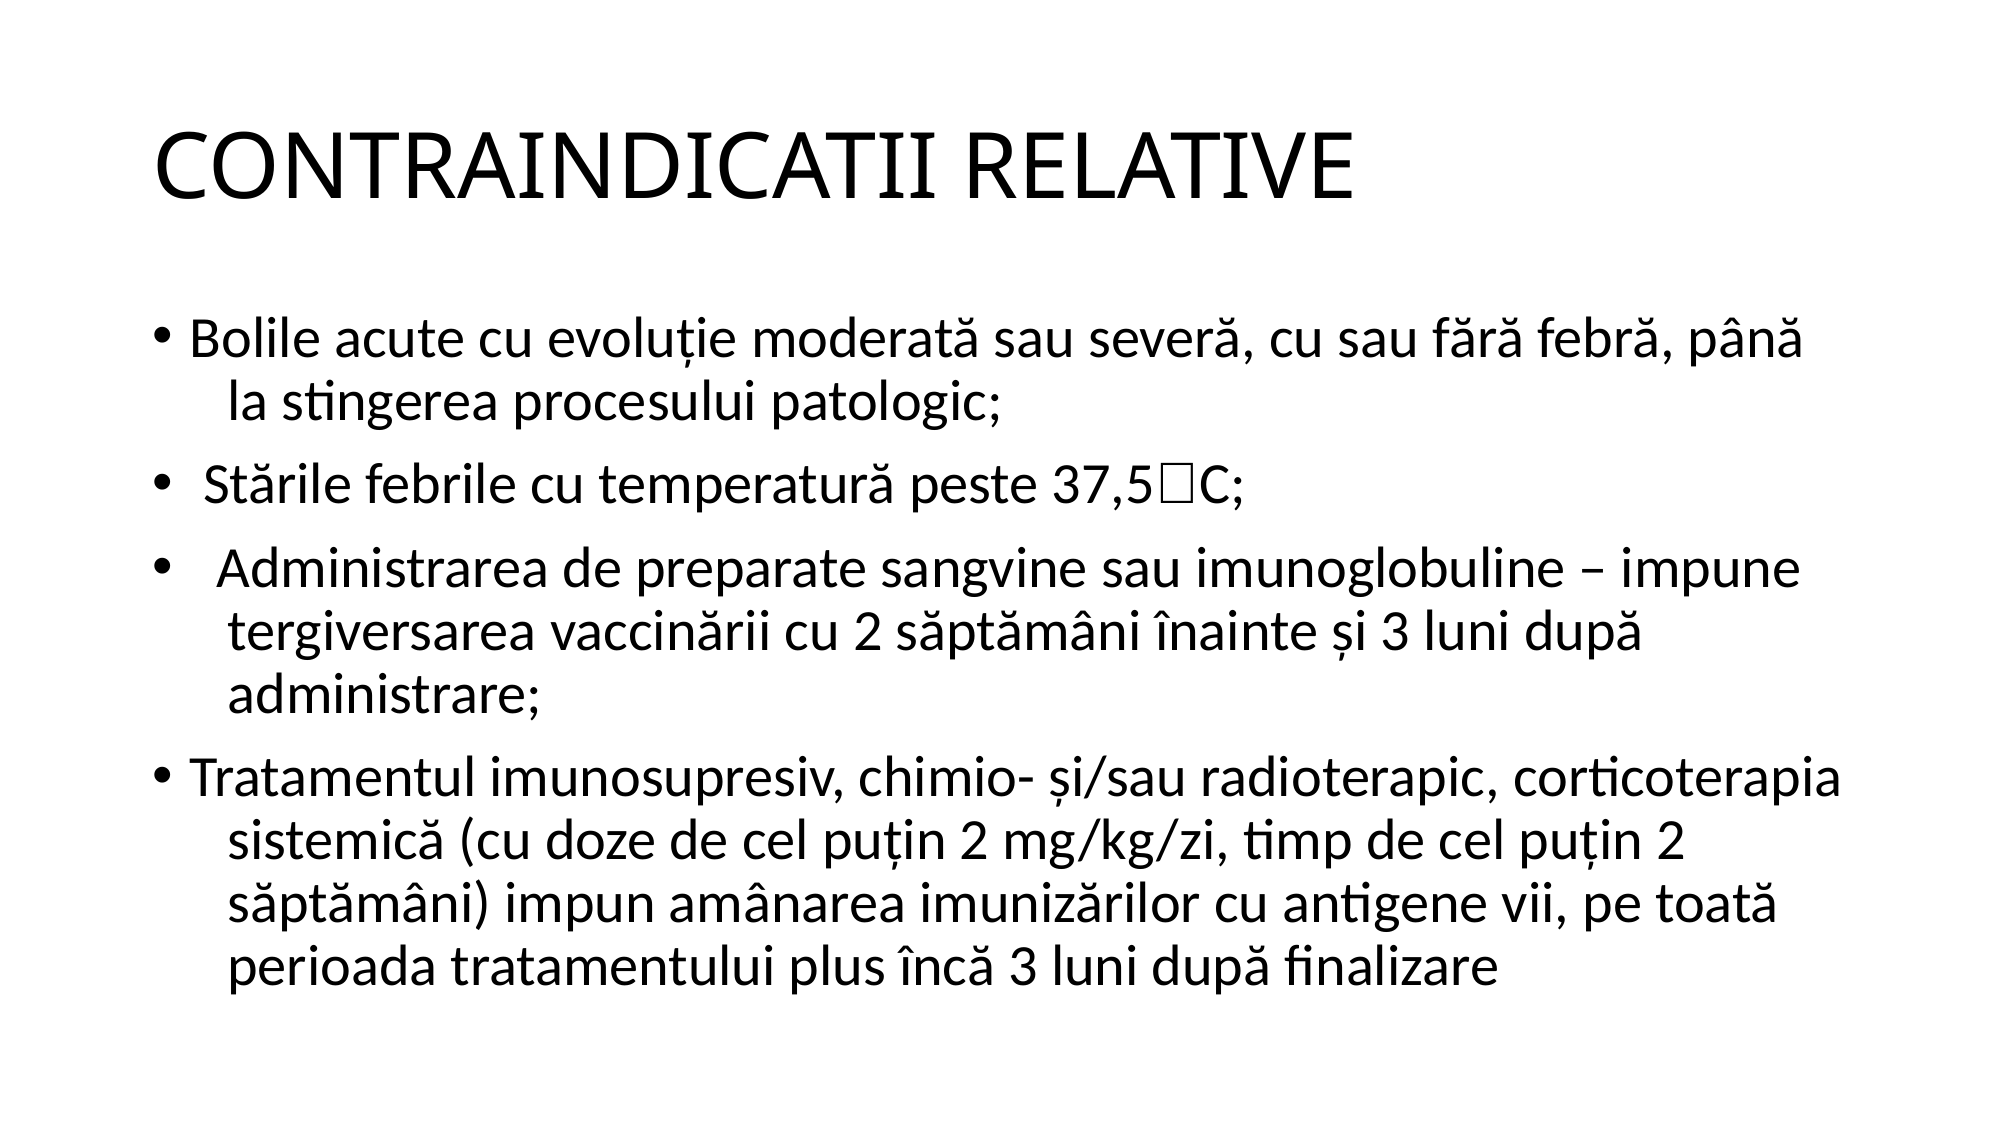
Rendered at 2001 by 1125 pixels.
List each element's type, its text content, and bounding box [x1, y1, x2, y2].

title CONTRAINDICATII RELATIVE [137, 59, 1863, 278]
list Bolile acute cu evoluţie moderată sau severă, cu sau fără febră, până la stingerea procesului patologic; Stările febrile cu temperatură peste 37,5C; Administrarea de preparate sangvine sau imunoglobuline – impune tergiversarea vaccinării cu 2 săptămâni înainte şi 3 luni după administrare; Tratamentul imunosupresiv, chimio- şi/sau radioterapic, corticoterapia sistemică (cu doze de cel puţin 2 mg/kg/zi, timp de cel puţin 2 săptămâni) impun amânarea imunizărilor cu antigene vii, pe toată perioada tratamentului plus încă 3 luni după finalizare [137, 299, 1863, 1014]
